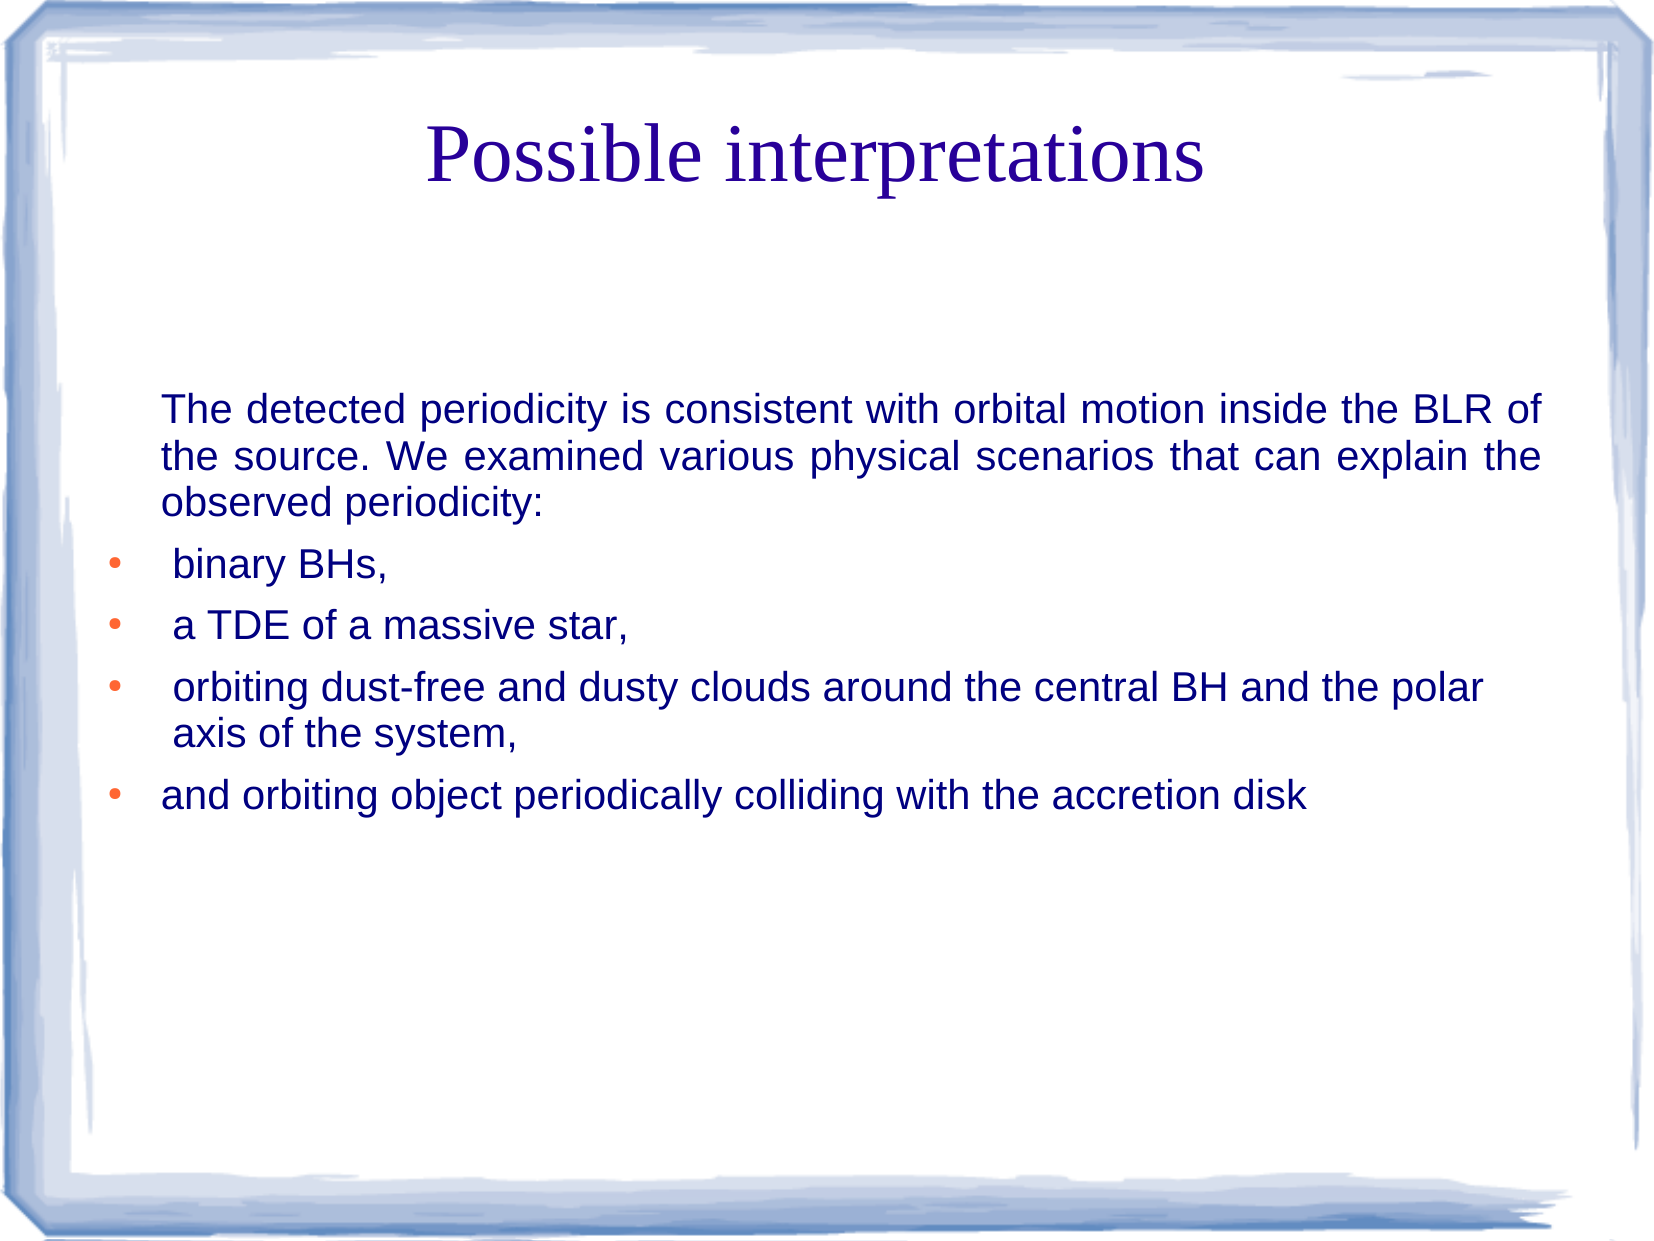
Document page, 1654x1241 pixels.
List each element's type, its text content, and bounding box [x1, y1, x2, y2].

list The detected periodicity is consistent with orbital motion inside the BLR of the source. We examined various physical scenarios that can explain the observed periodicity: binary BHs, a TDE of a massive star, orbiting dust-free and dusty clouds around the central BH and the polar axis of the system, and orbiting object periodically colliding with the accretion disk [90, 324, 1543, 1081]
picture [0, 0, 1654, 1241]
title Possible interpretations [82, 49, 1571, 257]
